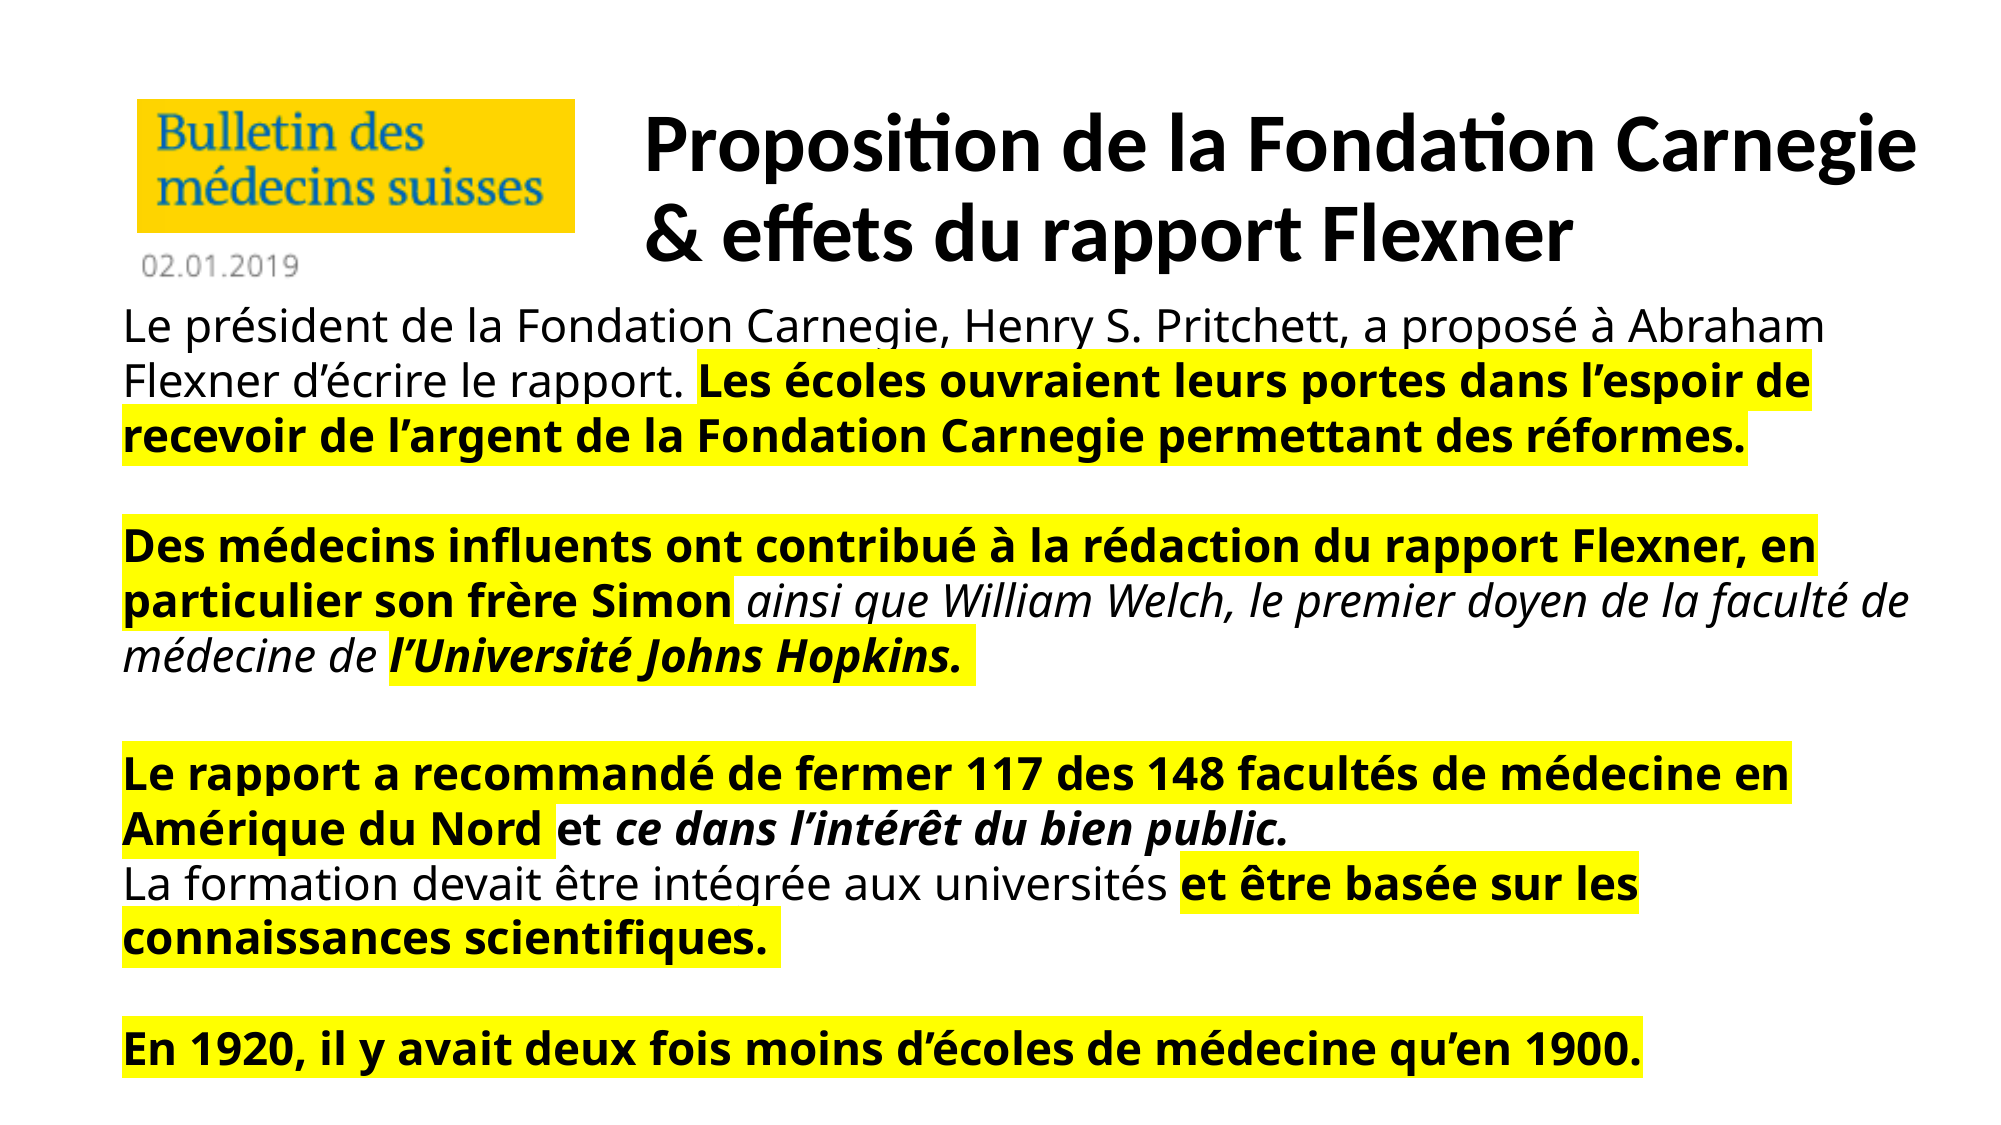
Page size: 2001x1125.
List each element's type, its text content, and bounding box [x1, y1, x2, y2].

text_box Le rapport a recommandé de fermer 117 des 148 facultés de médecine en Amérique du Nord et ce dans l’intérêt du bien public. La formation ­devait être intégrée aux universités et être basée sur les connaissances scientifiques. En 1920, il y avait deux fois moins d’écoles de médecine qu’en 1900. [107, 736, 1918, 1086]
picture [137, 99, 575, 233]
text_box Le président de la Fondation Carnegie, Henry S. Pritchett, a proposé à Abraham Flexner d’écrire le rapport. Les écoles ouvraient leurs portes dans l’espoir de recevoir de l’argent de la Fondation Carnegie permettant des réformes. Des médecins influents ont contribué à la rédaction du rapport Flexner, en particulier son frère Simon ainsi que William Welch, le premier doyen de la faculté de médecine de l’Université Johns Hopkins. [107, 289, 1981, 694]
text_box Proposition de la Fondation Carnegie & effets du rapport Flexner [629, 81, 1981, 299]
picture [137, 245, 315, 290]
